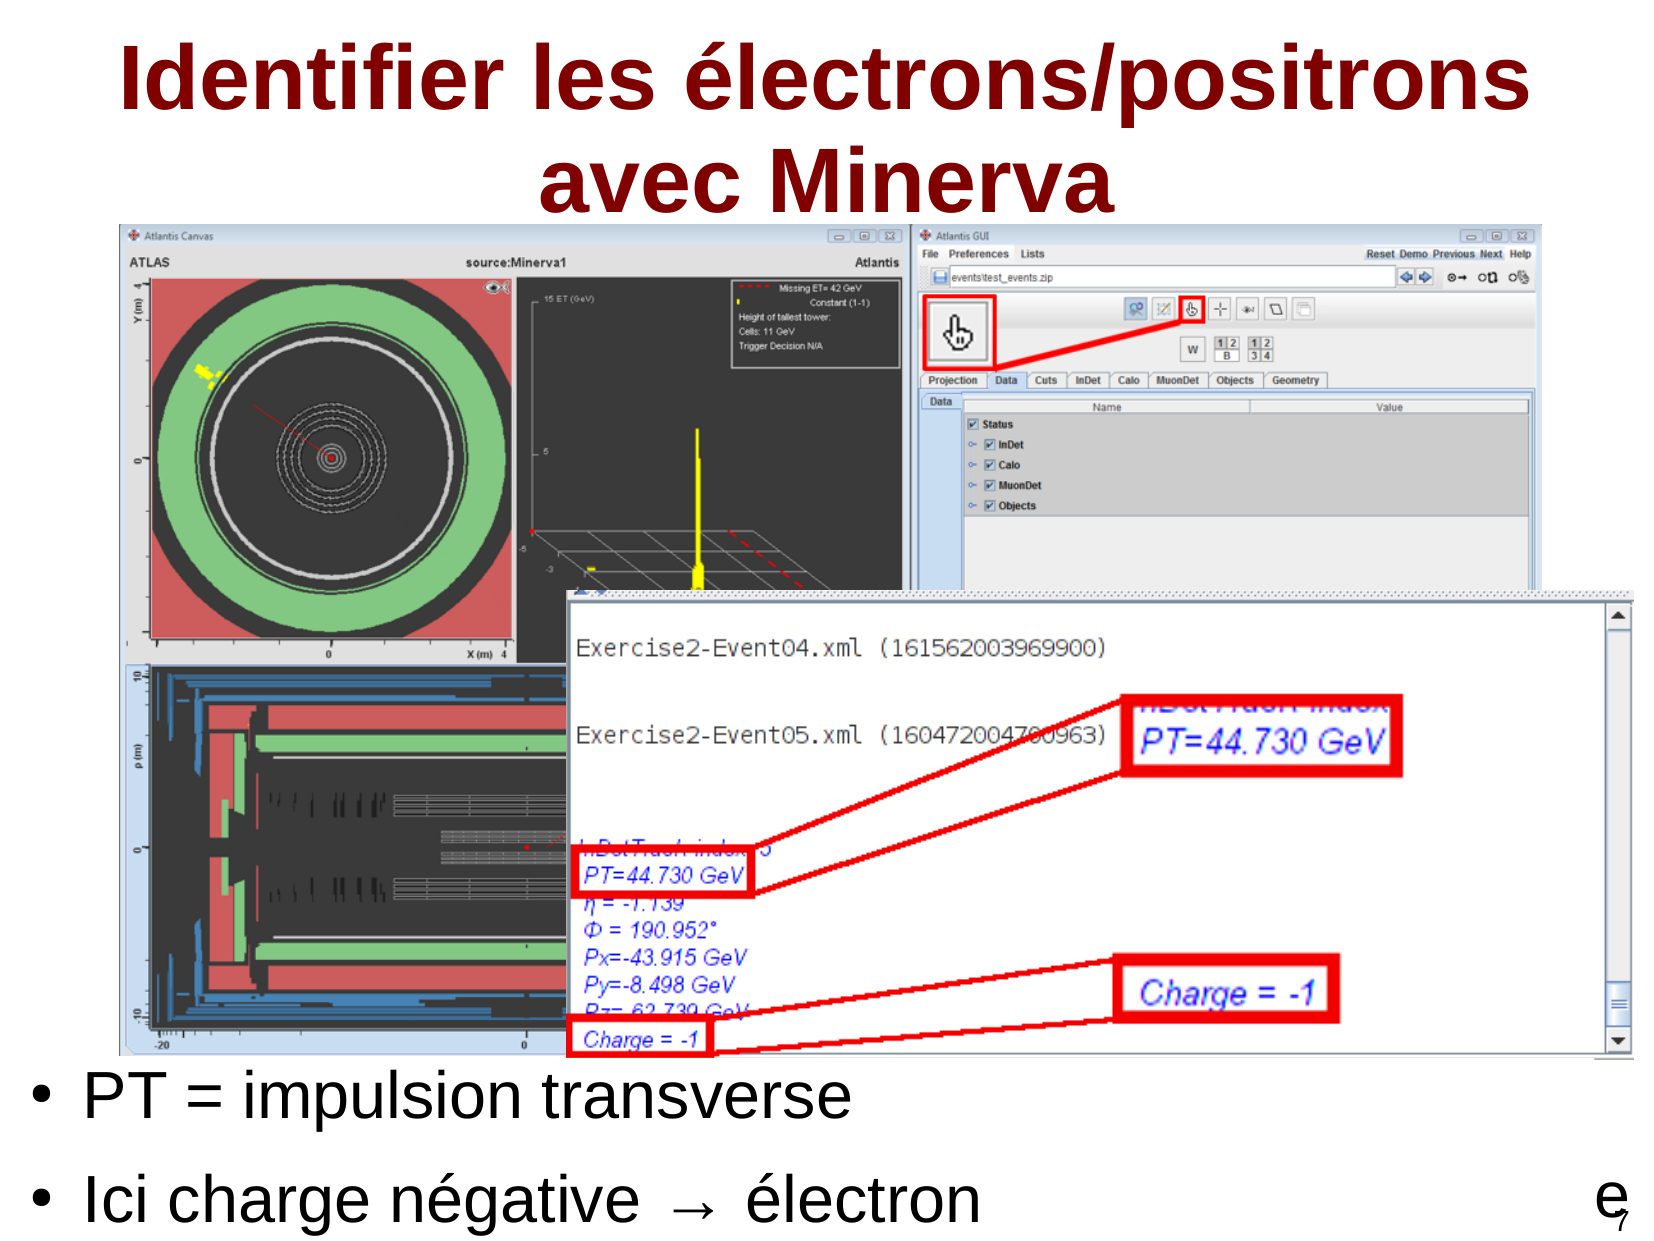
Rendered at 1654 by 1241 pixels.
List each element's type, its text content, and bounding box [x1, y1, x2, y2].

title Identifier les électrons/positrons avec Minerva [82, 25, 1571, 233]
list Choisir la main et cliquer sur la trace Des infos apparaissent dans la fenêtre en bas à droite [1595, 1057, 1654, 1241]
list PT = impulsion transverse Ici charge négative → électron [11, 1057, 1595, 1241]
picture [119, 224, 1634, 1060]
